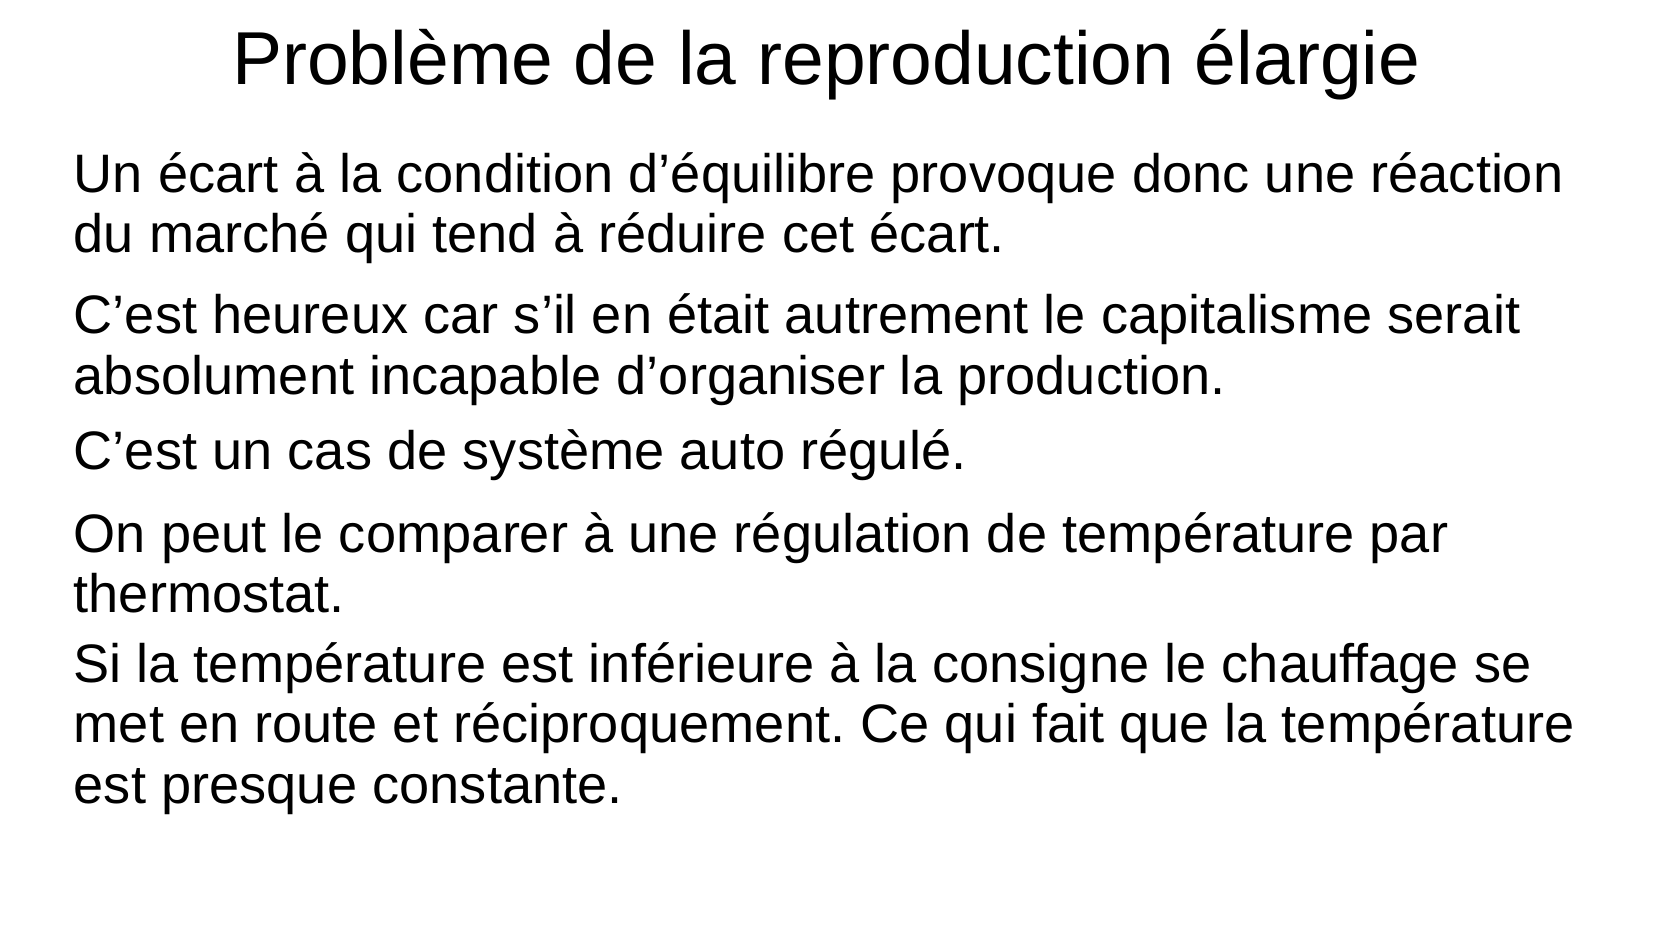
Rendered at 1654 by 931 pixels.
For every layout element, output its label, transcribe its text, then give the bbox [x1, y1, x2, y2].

text_box Un écart à la condition d’équilibre provoque donc une réaction du marché qui tend à réduire cet écart. [59, 135, 1642, 272]
text_box C’est heureux car s’il en était autrement le capitalisme serait absolument incapable d’organiser la production. [59, 277, 1642, 414]
text_box C’est un cas de système auto régulé. [59, 413, 1052, 496]
text_box On peut le comparer à une régulation de température par thermostat. [59, 496, 1642, 632]
text_box Si la température est inférieure à la consigne le chauffage se met en route et réciproquement. Ce qui fait que la température est presque constante. [59, 625, 1630, 823]
title Problème de la reproduction élargie [82, 11, 1571, 107]
